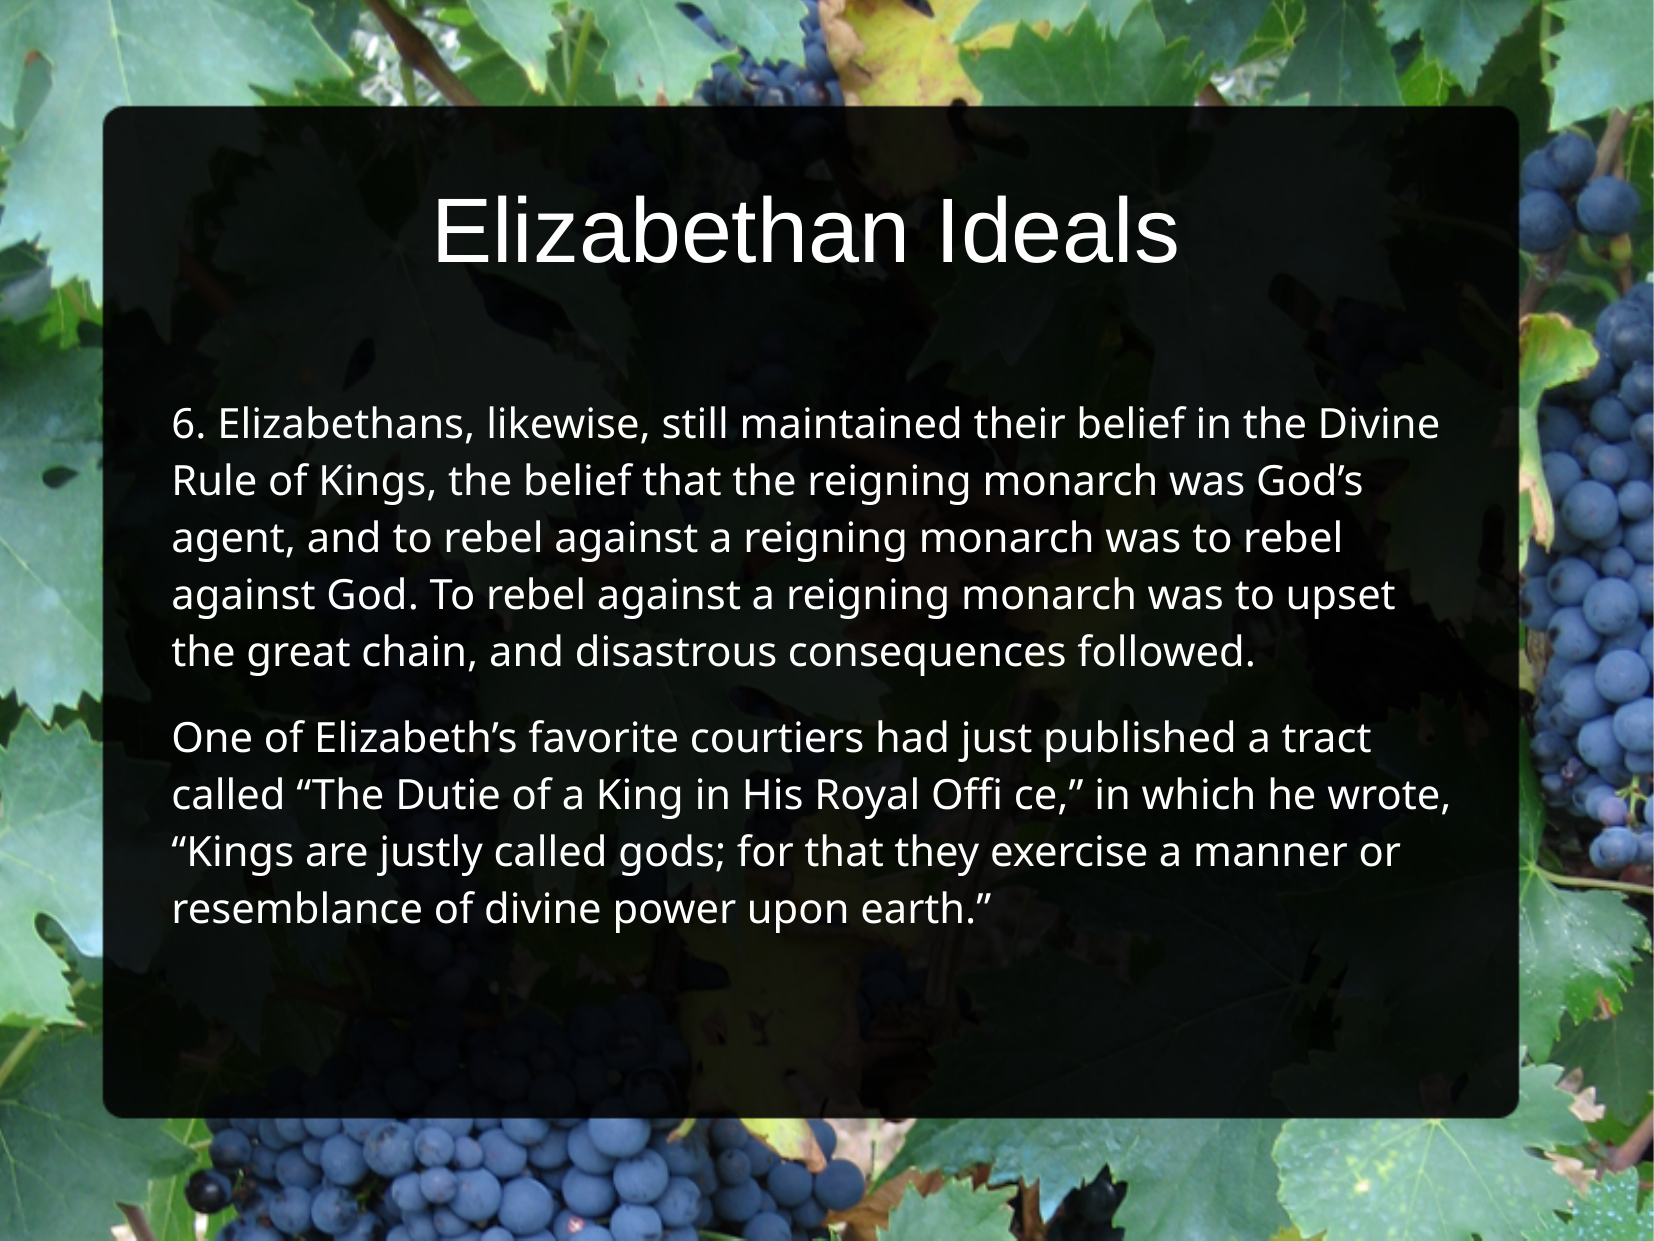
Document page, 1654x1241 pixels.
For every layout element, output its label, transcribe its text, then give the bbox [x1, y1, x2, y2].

title Elizabethan Ideals [112, 134, 1501, 328]
list 6. Elizabethans, likewise, still maintained their belief in the Divine Rule of Kings, the belief that the reigning monarch was God’s agent, and to rebel against a reigning monarch was to rebel against God. To rebel against a reigning monarch was to upset the great chain, and disastrous consequences followed. One of Elizabeth’s favorite courtiers had just published a tract called “The Dutie of a King in His Royal Offi ce,” in which he wrote, “Kings are justly called gods; for that they exercise a manner or resemblance of divine power upon earth.” [171, 393, 1471, 1088]
picture [0, 0, 1654, 1241]
